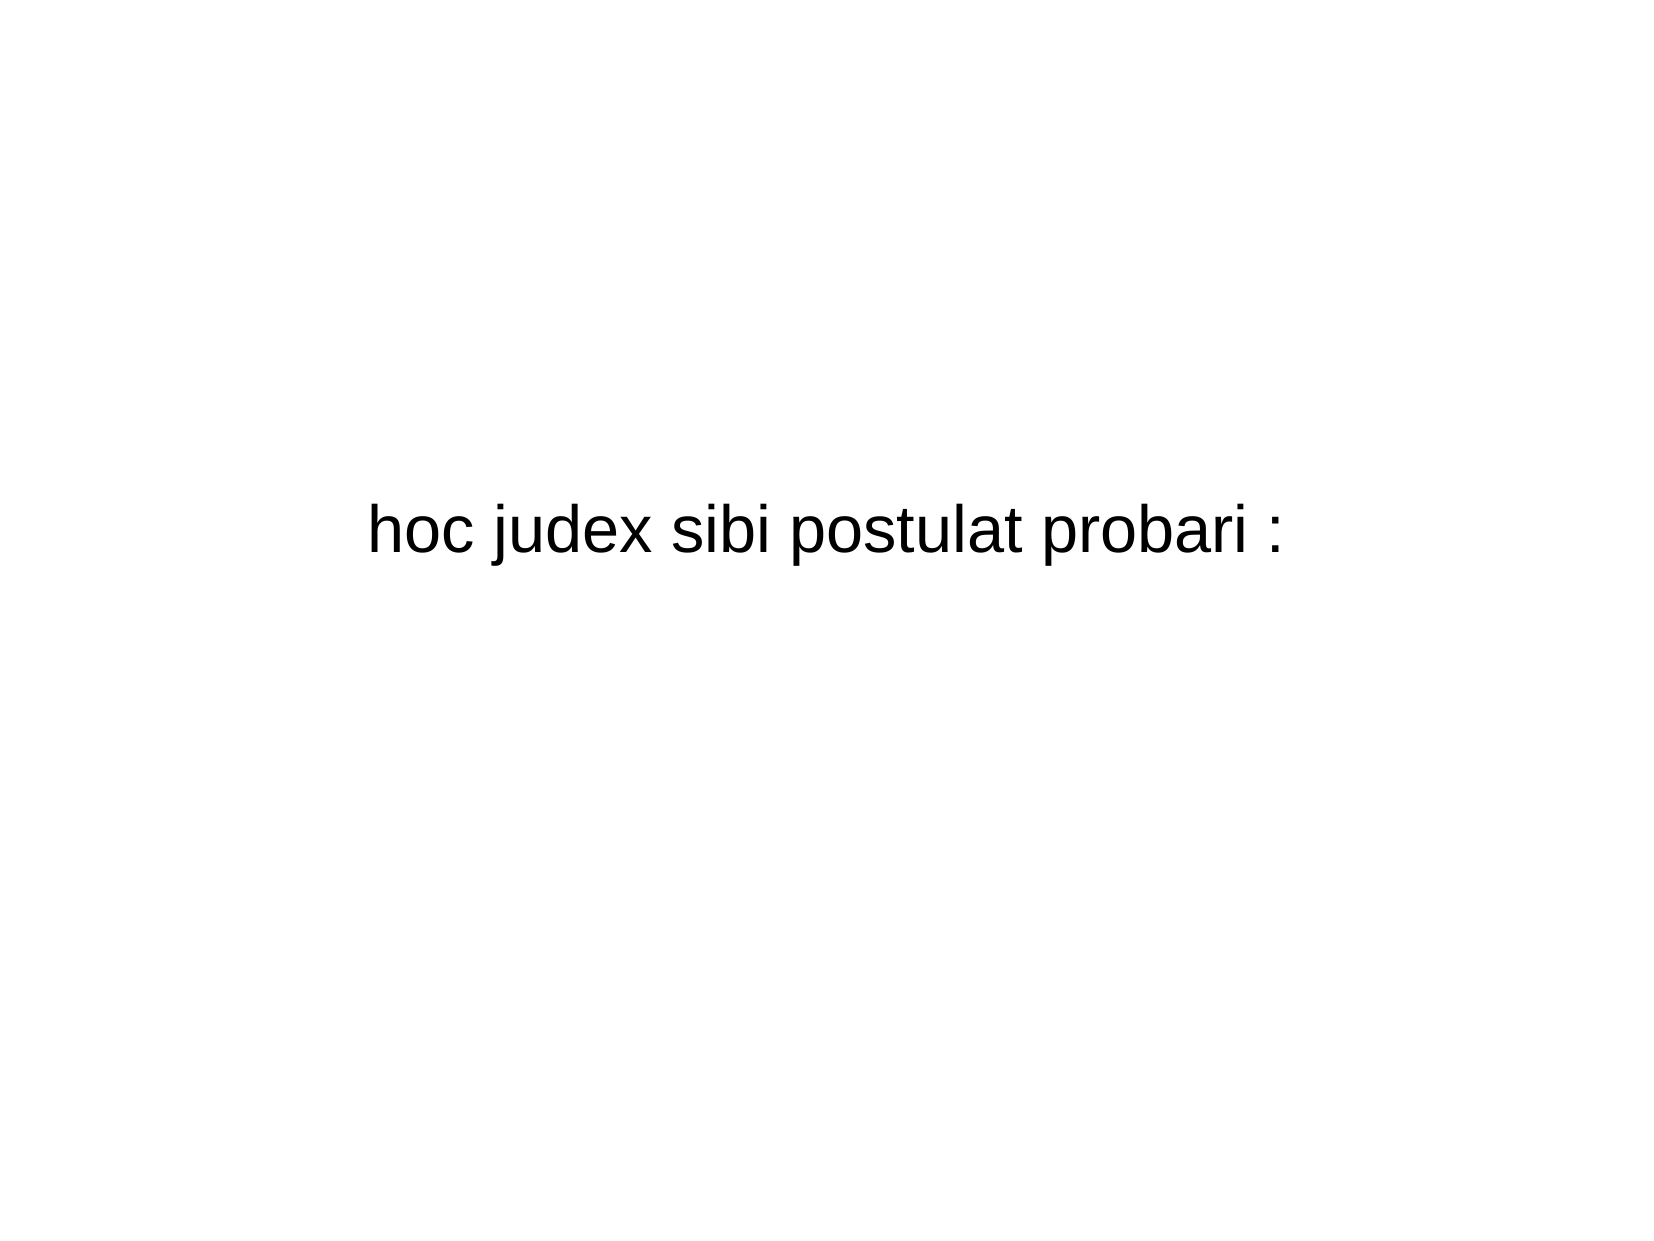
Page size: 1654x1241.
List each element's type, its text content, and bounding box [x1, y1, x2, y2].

subtitle hoc judex sibi postulat probari : [82, 49, 1571, 1010]
